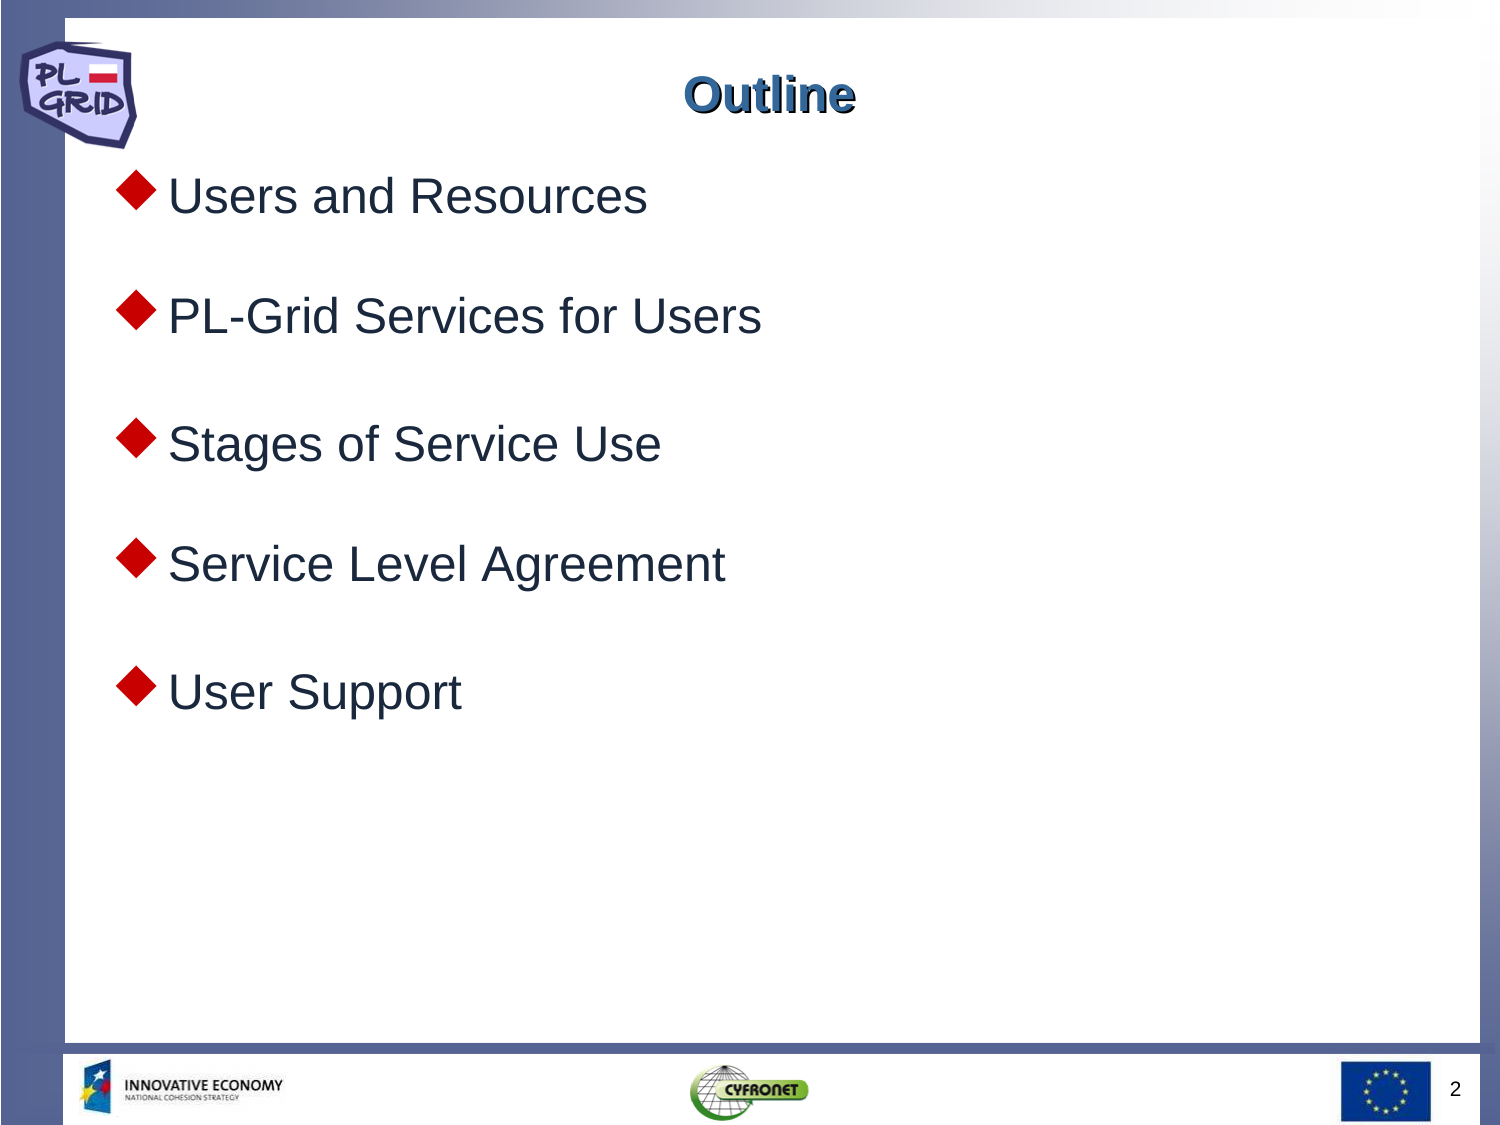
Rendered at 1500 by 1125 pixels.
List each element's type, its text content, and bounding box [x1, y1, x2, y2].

list Users and Resources PL-Grid Services for Users Stages of Service Use Service Level Agreement User Support [96, 160, 1447, 935]
title Outline [127, 43, 1412, 145]
picture [0, 0, 1500, 1125]
